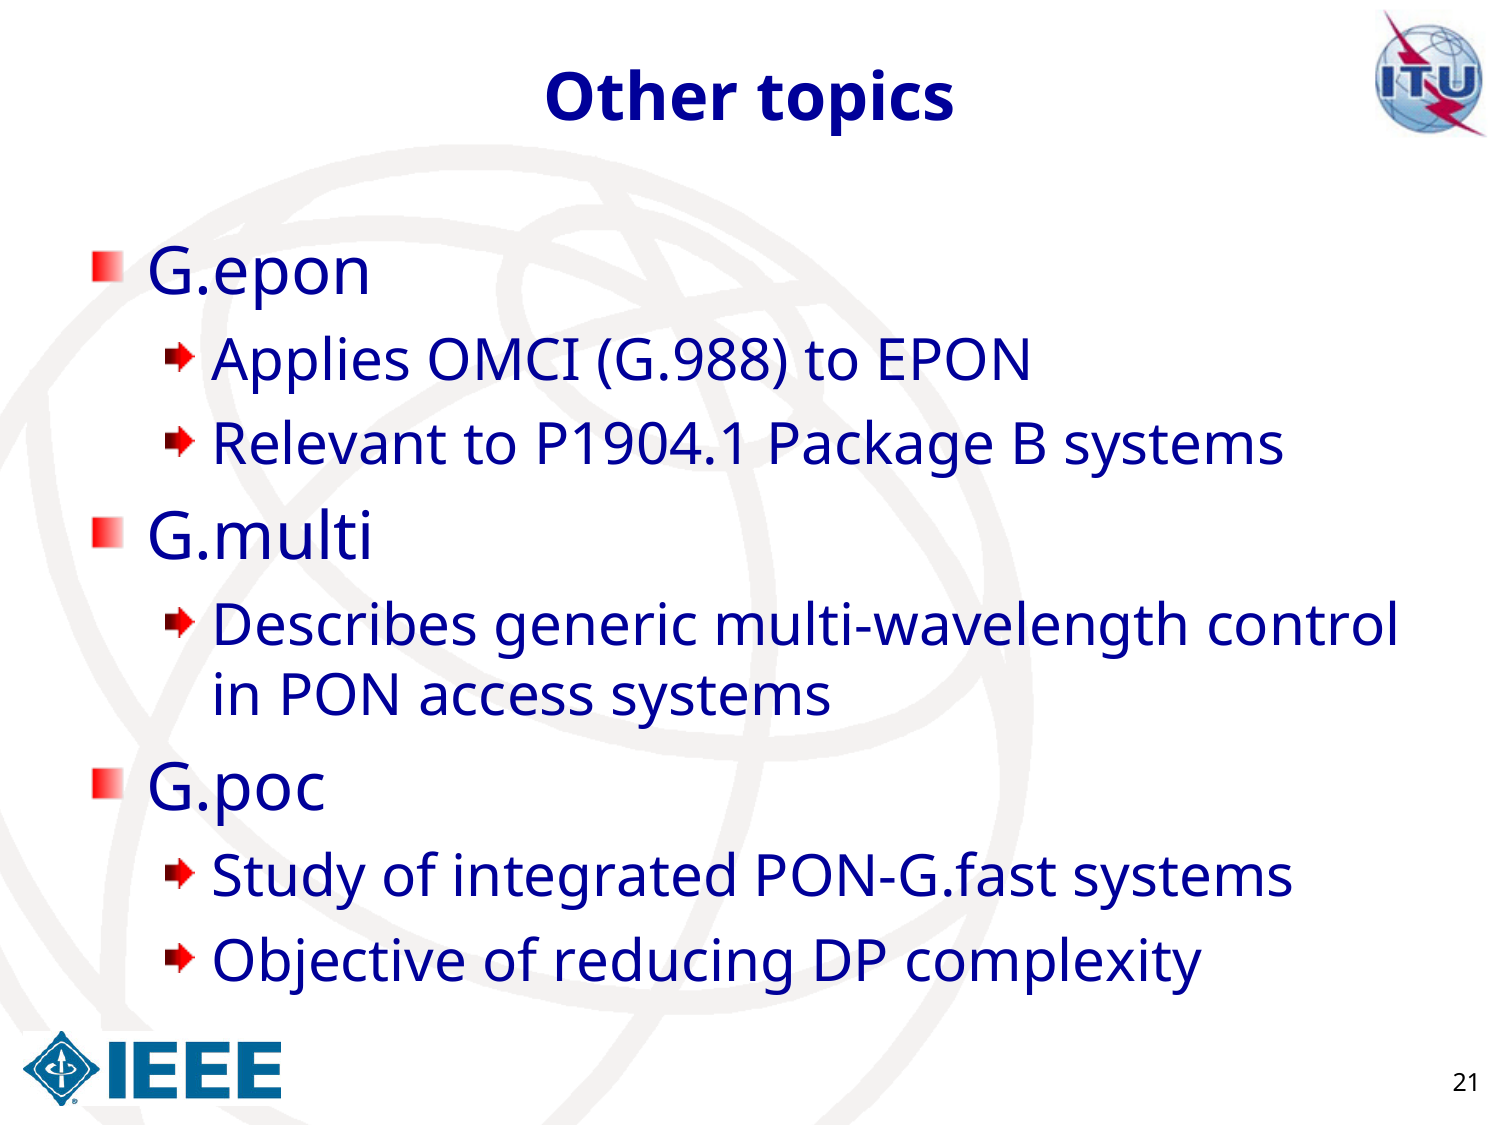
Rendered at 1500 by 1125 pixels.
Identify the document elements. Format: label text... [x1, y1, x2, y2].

list G.epon Applies OMCI (G.988) to EPON Relevant to P1904.1 Package B systems G.multi Describes generic multi-wavelength control in PON access systems G.poc Study of integrated PON-G.fast systems Objective of reducing DP complexity [75, 220, 1426, 1001]
picture [0, 188, 1058, 1125]
title Other topics [0, 0, 1500, 188]
text_box <numéro> [1271, 1058, 1496, 1125]
